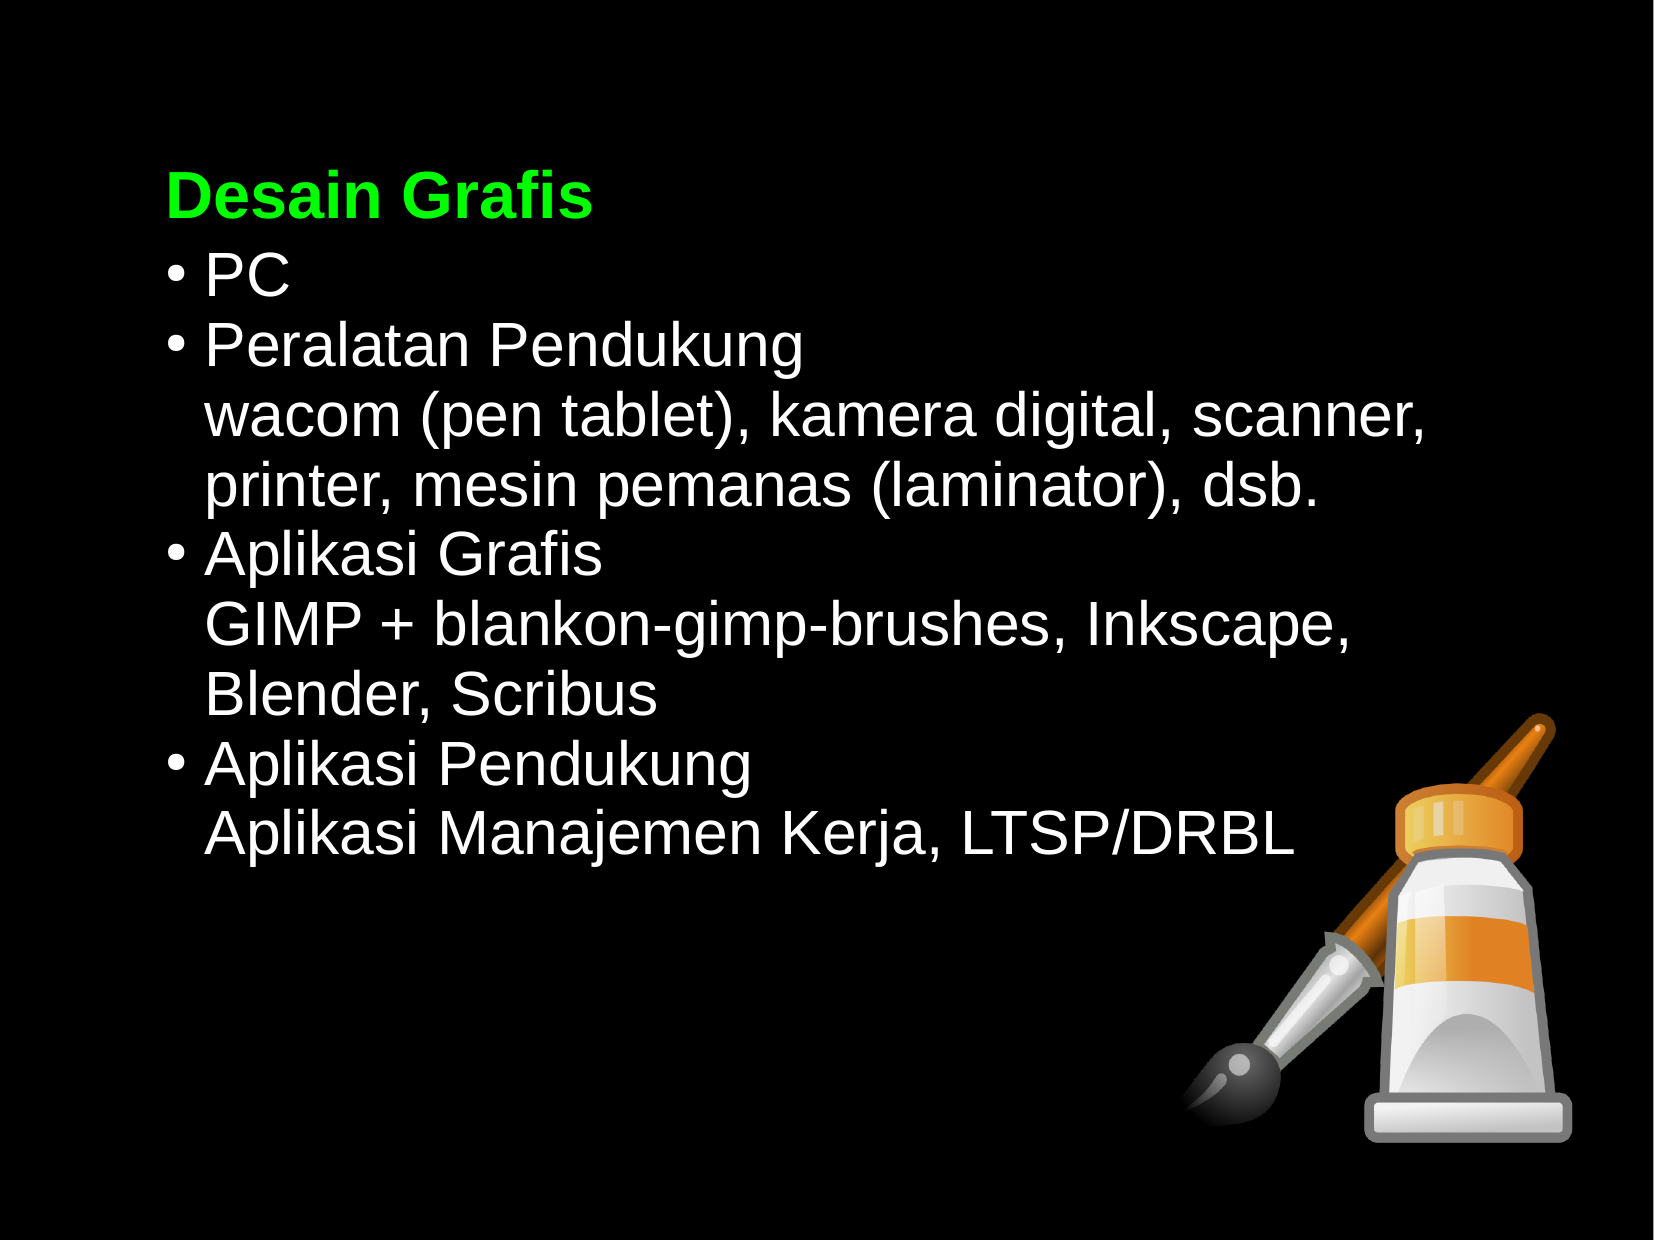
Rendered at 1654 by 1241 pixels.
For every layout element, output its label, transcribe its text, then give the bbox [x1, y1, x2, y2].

text_box Desain Grafis [150, 150, 611, 232]
picture [1125, 713, 1602, 1163]
text_box PC Peralatan Pendukung wacom (pen tablet), kamera digital, scanner, printer, mesin pemanas (laminator), dsb. Aplikasi Grafis GIMP + blankon-gimp-brushes, Inkscape, Blender, Scribus Aplikasi Pendukung Aplikasi Manajemen Kerja, LTSP/DRBL [150, 232, 1538, 946]
